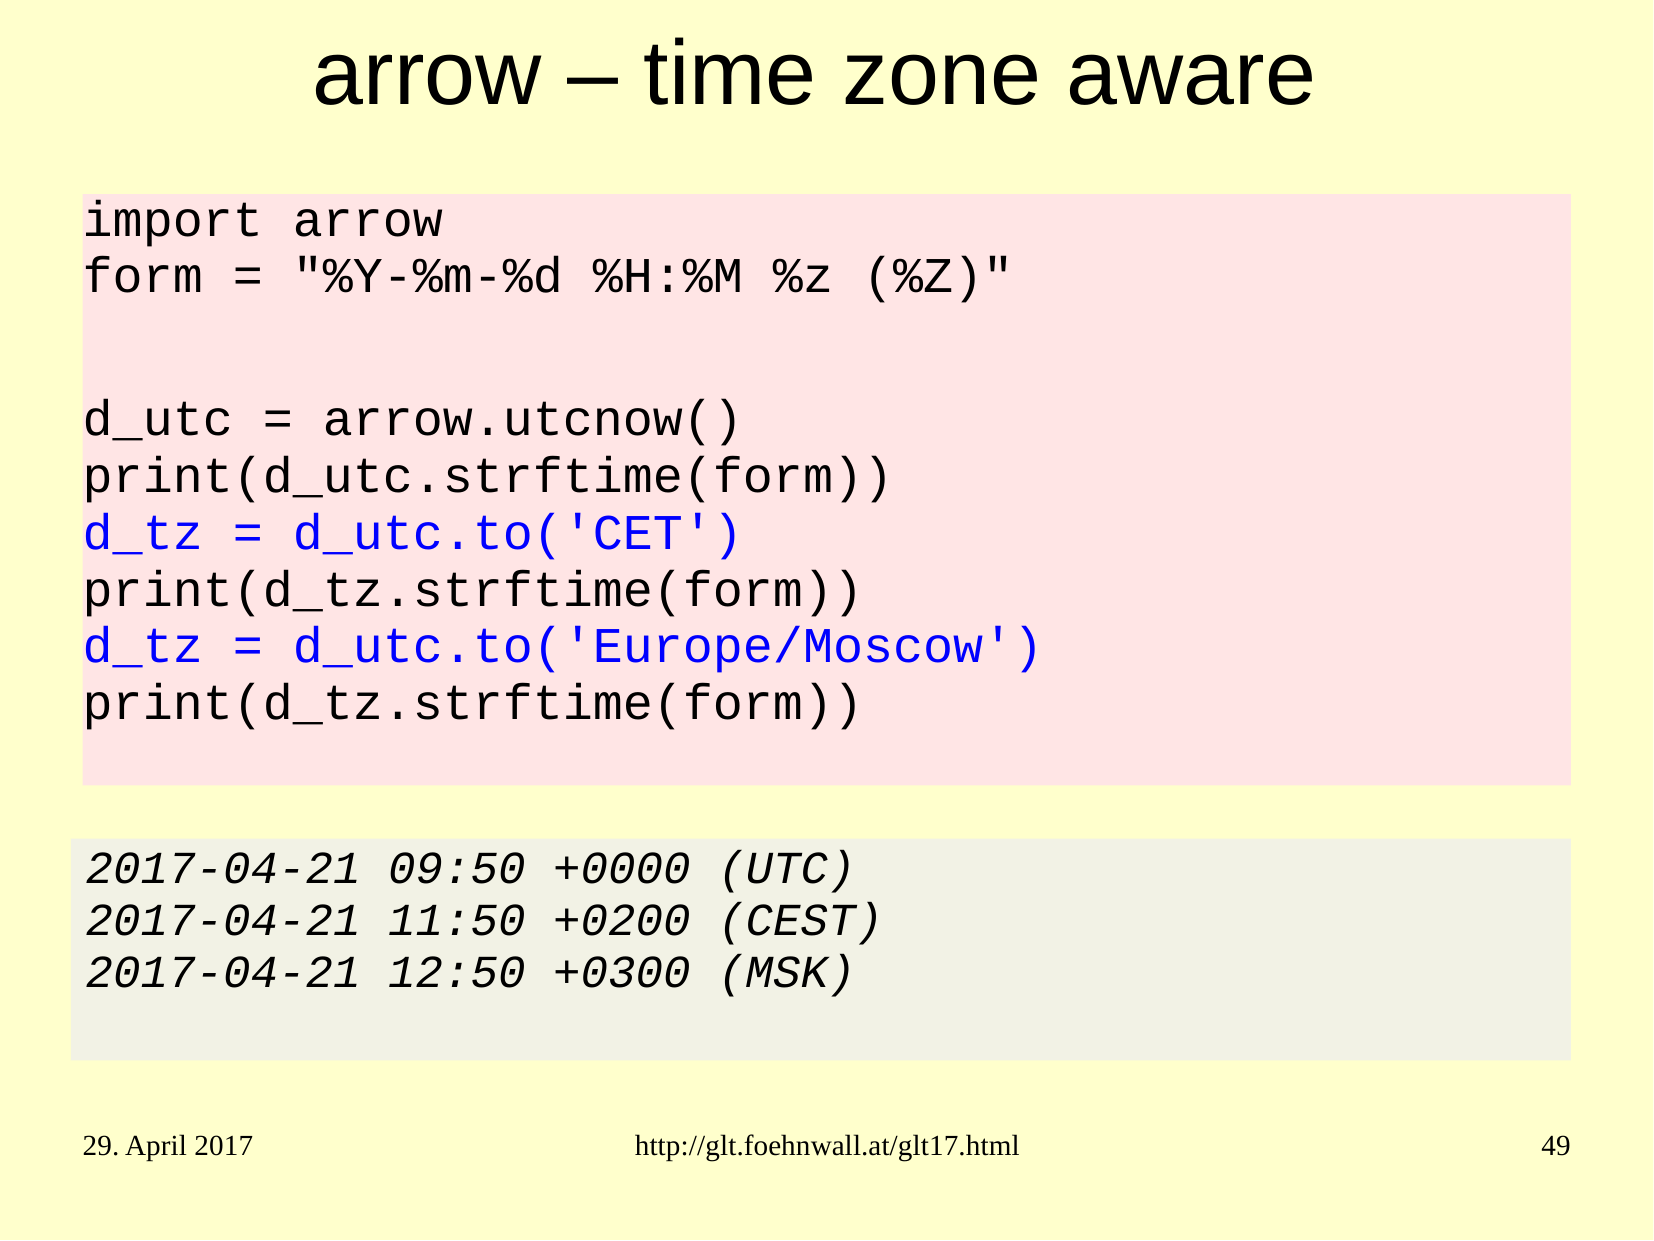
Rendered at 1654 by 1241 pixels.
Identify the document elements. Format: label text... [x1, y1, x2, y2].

list import arrow form = "%Y-%m-%d %H:%M %z (%Z)" d_utc = arrow.utcnow() print(d_utc.strftime(form)) d_tz = d_utc.to('CET') print(d_tz.strftime(form)) d_tz = d_utc.to('Europe/Moscow') print(d_tz.strftime(form)) [82, 194, 1571, 786]
text_box 2017-04-21 09:50 +0000 (UTC) 2017-04-21 11:50 +0200 (CEST) 2017-04-21 12:50 +0300 (MSK) [70, 838, 1571, 1061]
title arrow – time zone aware [88, 21, 1542, 125]
